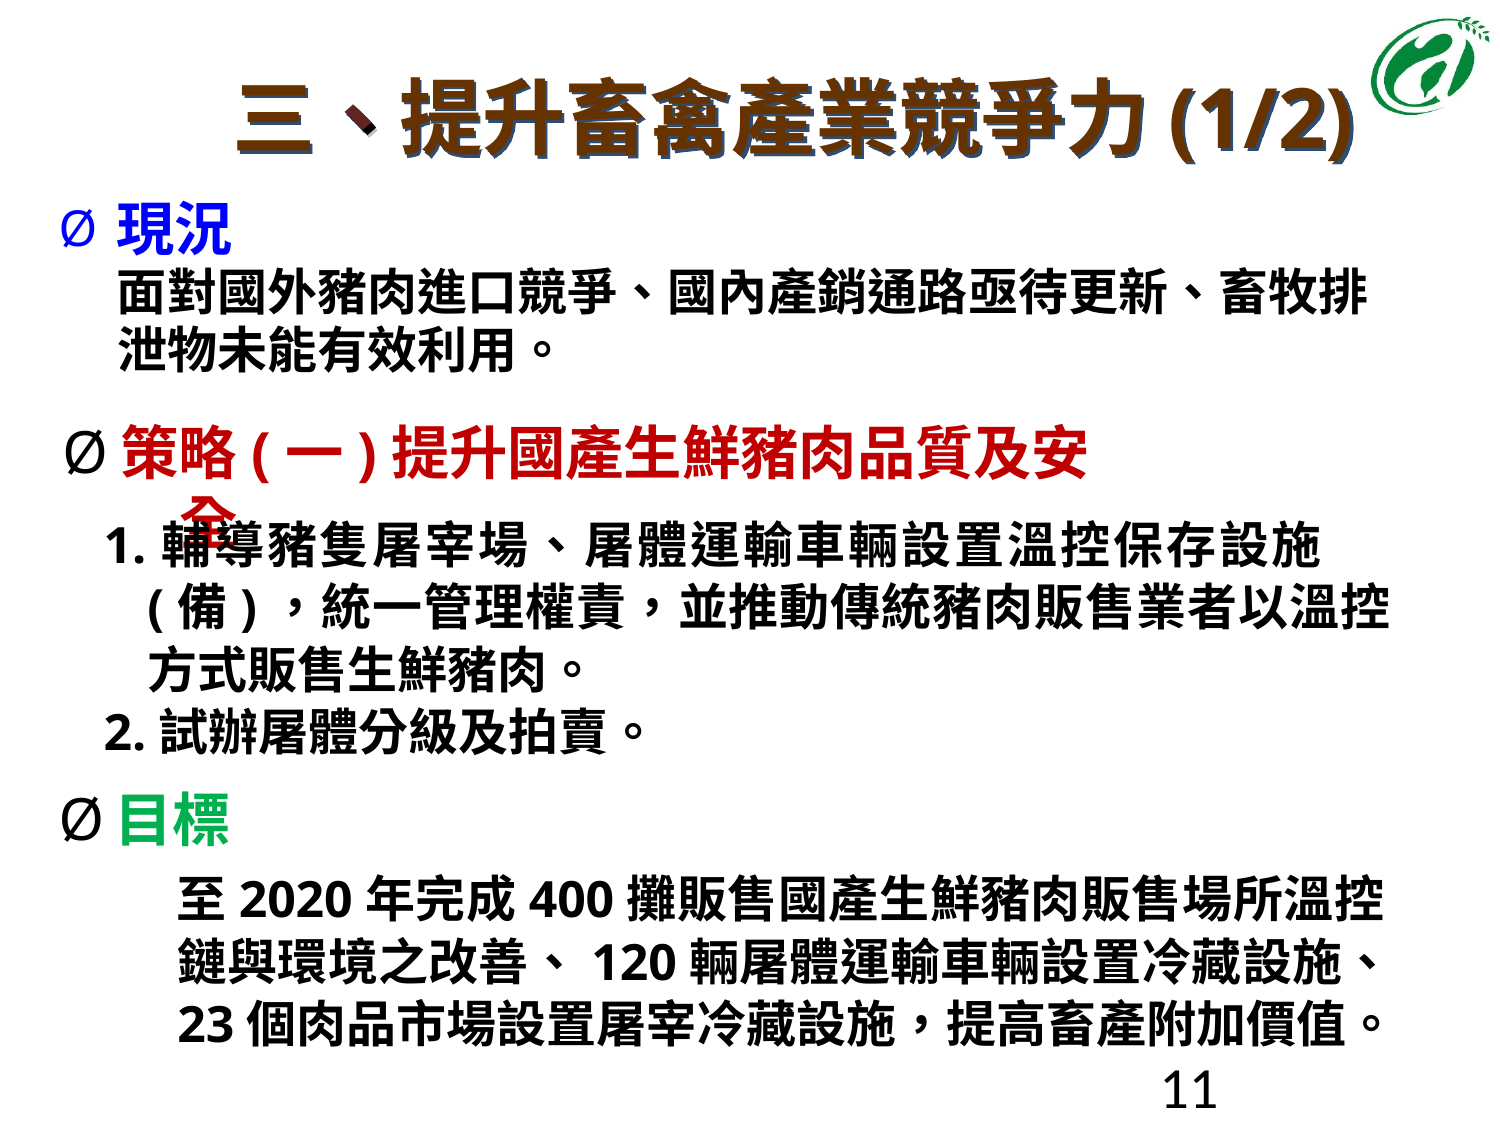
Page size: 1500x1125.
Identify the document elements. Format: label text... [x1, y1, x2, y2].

text_box 目標 至2020年完成400攤販售國產生鮮豬肉販售場所溫控鏈與環境之改善、120輛屠體運輸車輛設置冷藏設施、23個肉品市場設置屠宰冷藏設施，提高畜產附加價值。 [43, 786, 1420, 968]
picture [1361, 3, 1497, 126]
text_box 三、提升畜禽產業競爭力(1/2) [218, 43, 1422, 173]
text_box 現況 面對國外豬肉進口競爭、國內產銷通路亟待更新、畜牧排泄物未能有效利用。 [43, 196, 1402, 389]
text_box [1144, 1042, 1495, 1103]
title 策略(一)提升國產生鮮豬肉品質及安全 [47, 408, 1146, 481]
text_box 1.輔導豬隻屠宰場、屠體運輸車輛設置溫控保存設施(備)，統一管理權責，並推動傳統豬肉販售業者以溫控方式販售生鮮豬肉。 2.試辦屠體分級及拍賣。 [88, 503, 1406, 767]
